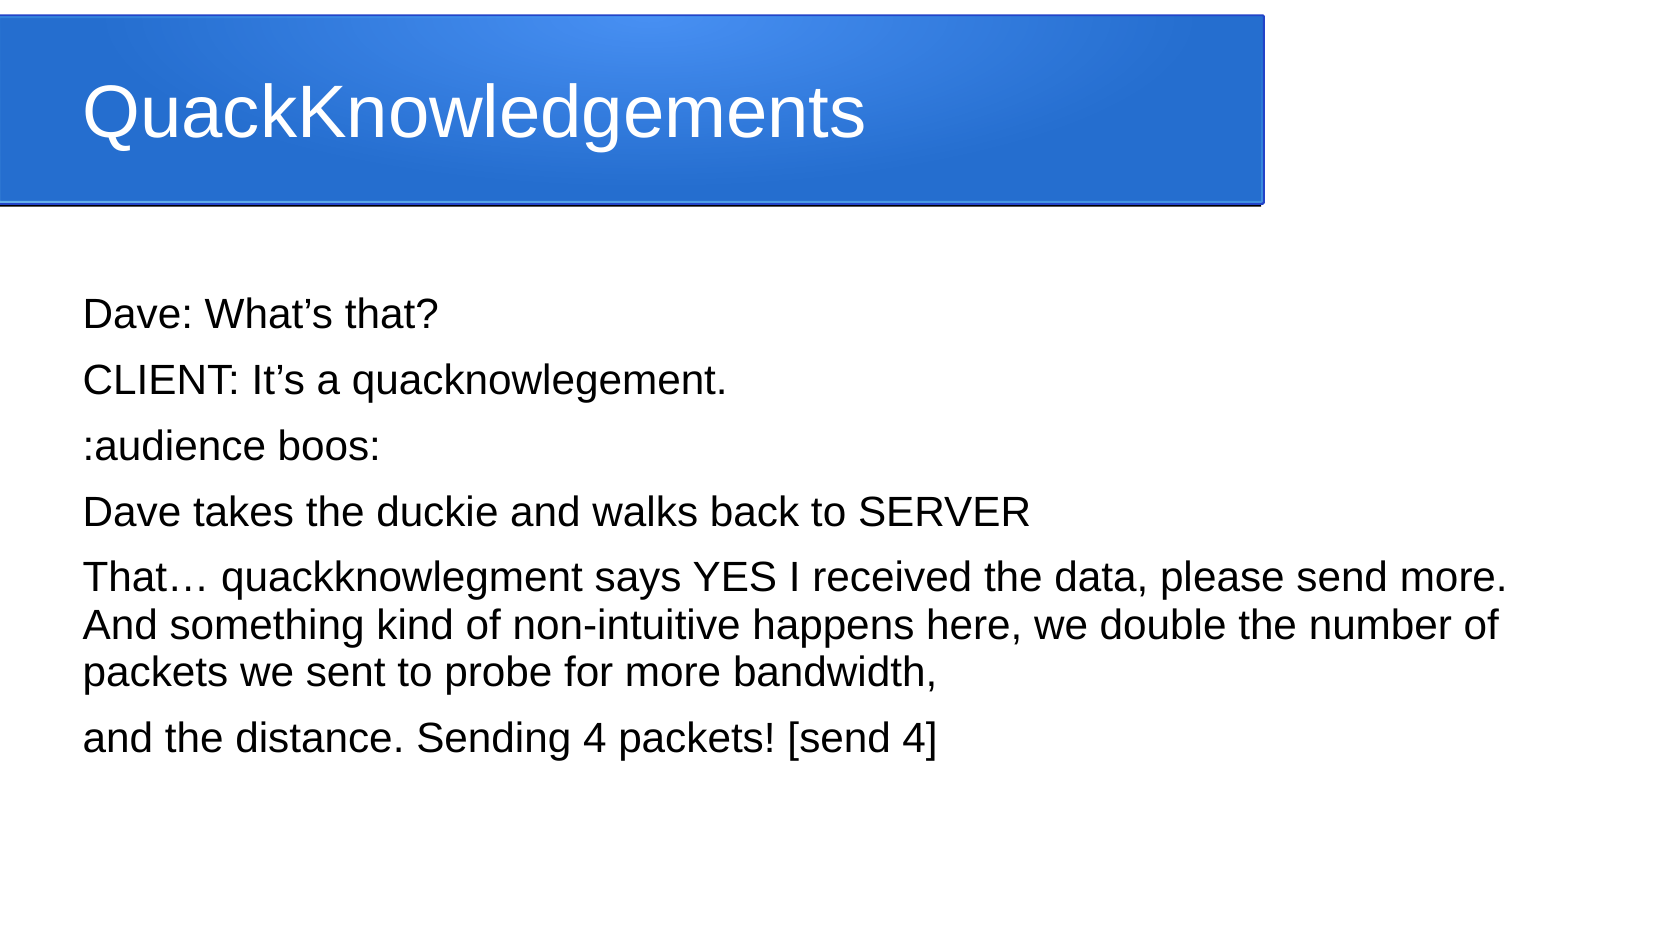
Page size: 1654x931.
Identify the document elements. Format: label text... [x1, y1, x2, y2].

list Dave: What’s that? CLIENT: It’s a quacknowlegement. :audience boos: Dave takes the duckie and walks back to SERVER That… quackknowlegment says YES I received the data, please send more. And something kind of non-intuitive happens here, we double the number of packets we sent to probe for more bandwidth, and the distance. Sending 4 packets! [send 4] [82, 224, 1571, 764]
title QuackKnowledgements [82, 35, 1235, 189]
